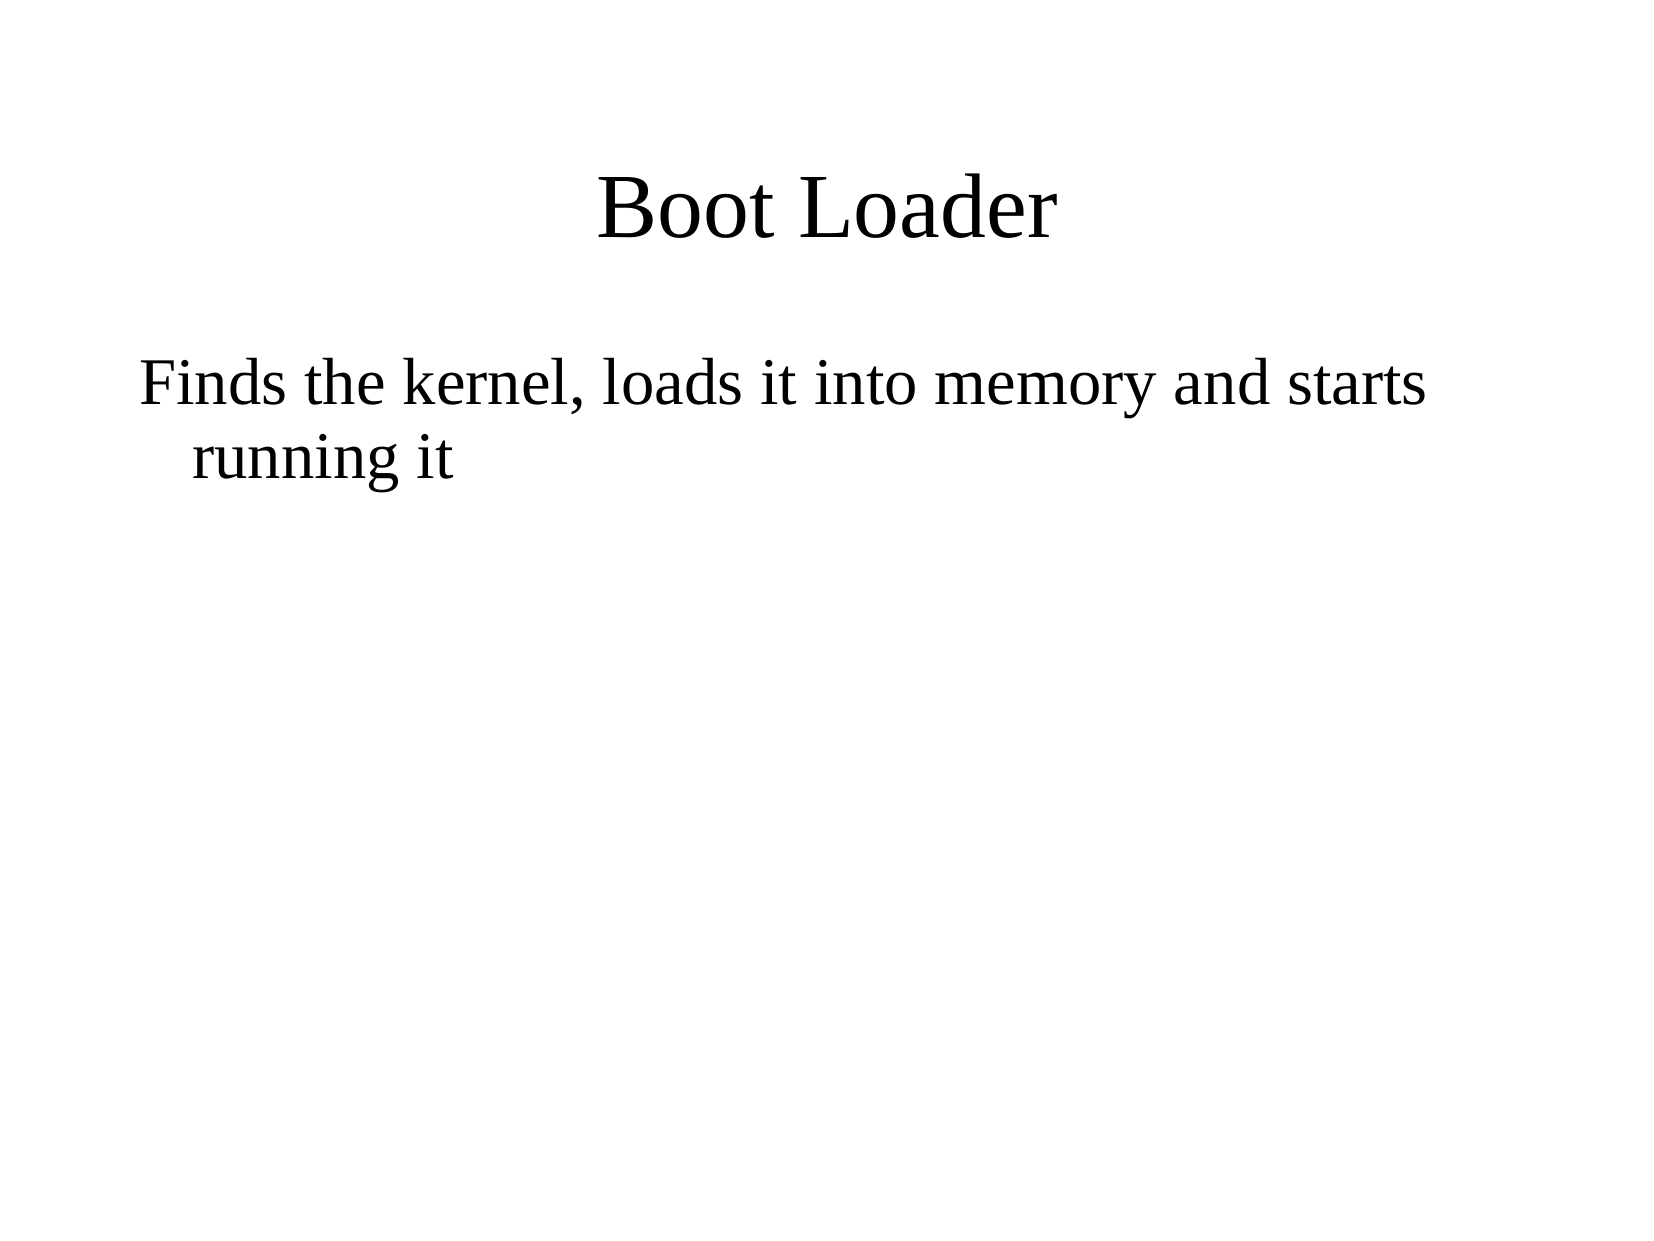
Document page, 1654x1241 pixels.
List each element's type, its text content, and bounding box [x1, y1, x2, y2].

title Boot Loader [121, 102, 1534, 311]
list Finds the kernel, loads it into memory and starts running it [121, 344, 1534, 1127]
